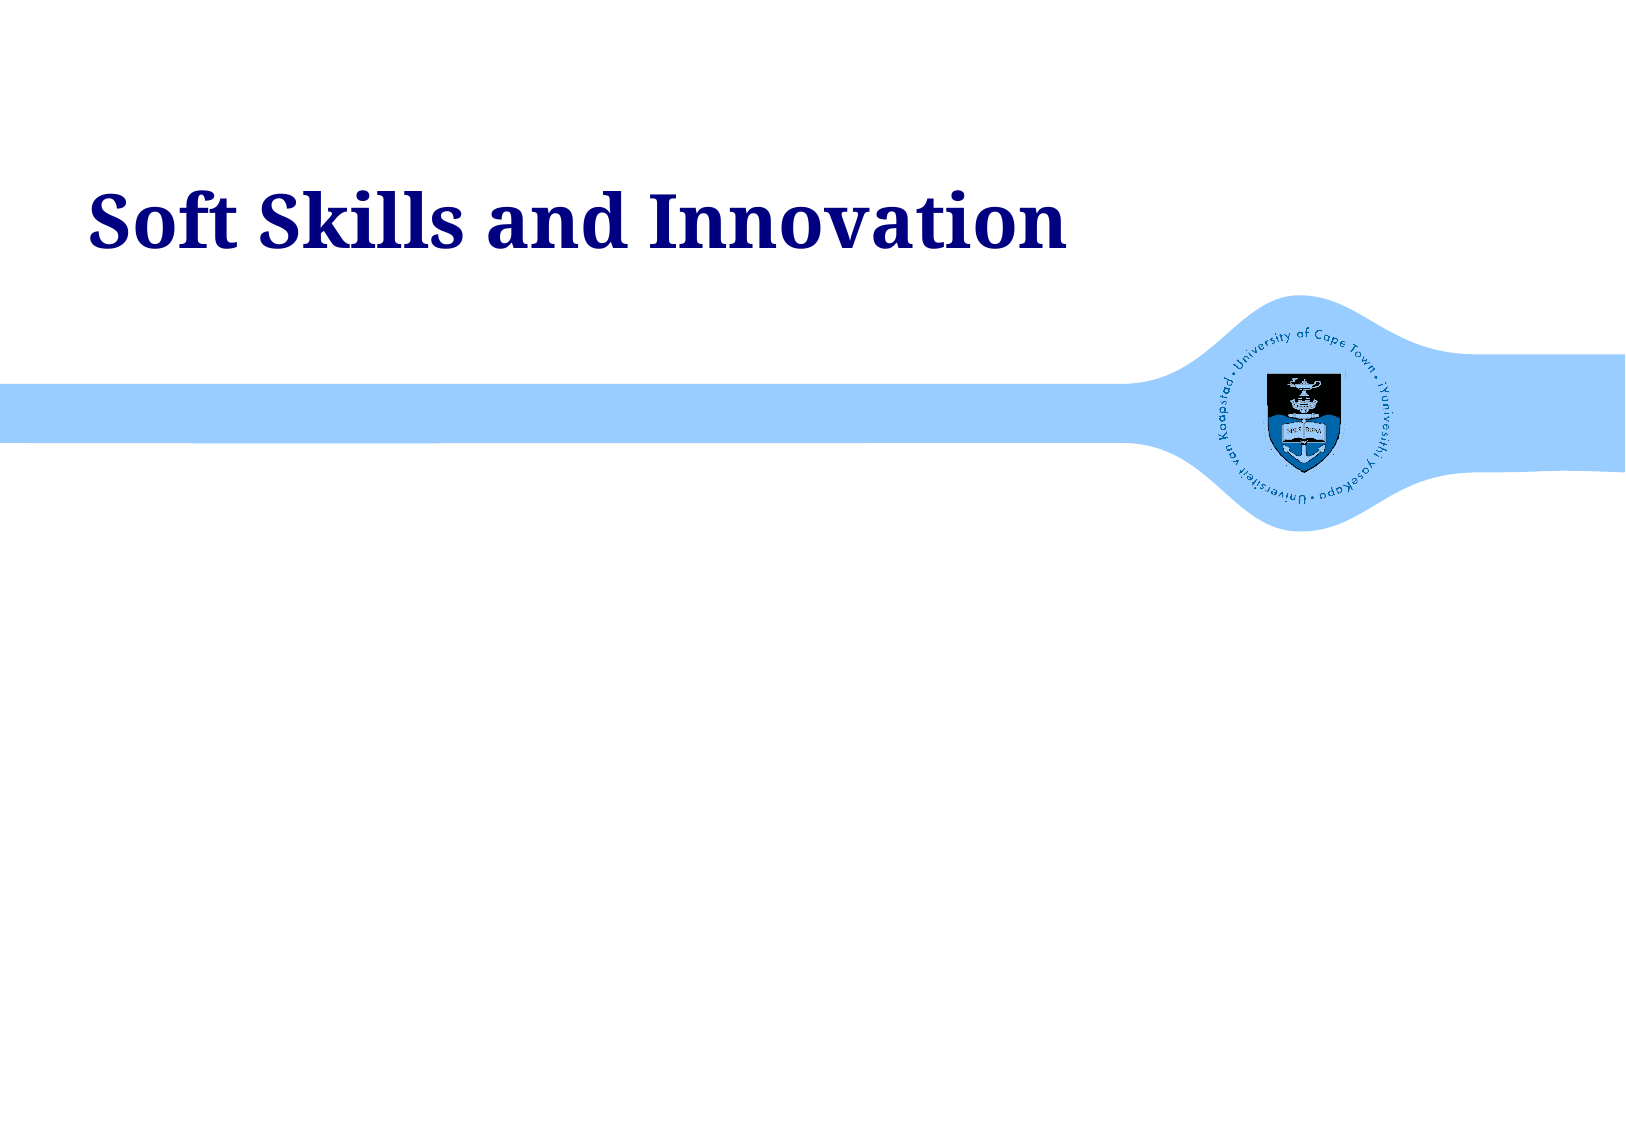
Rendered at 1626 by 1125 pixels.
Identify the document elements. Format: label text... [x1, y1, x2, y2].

title Soft Skills and Innovation [88, 88, 1133, 352]
picture [1178, 305, 1416, 527]
